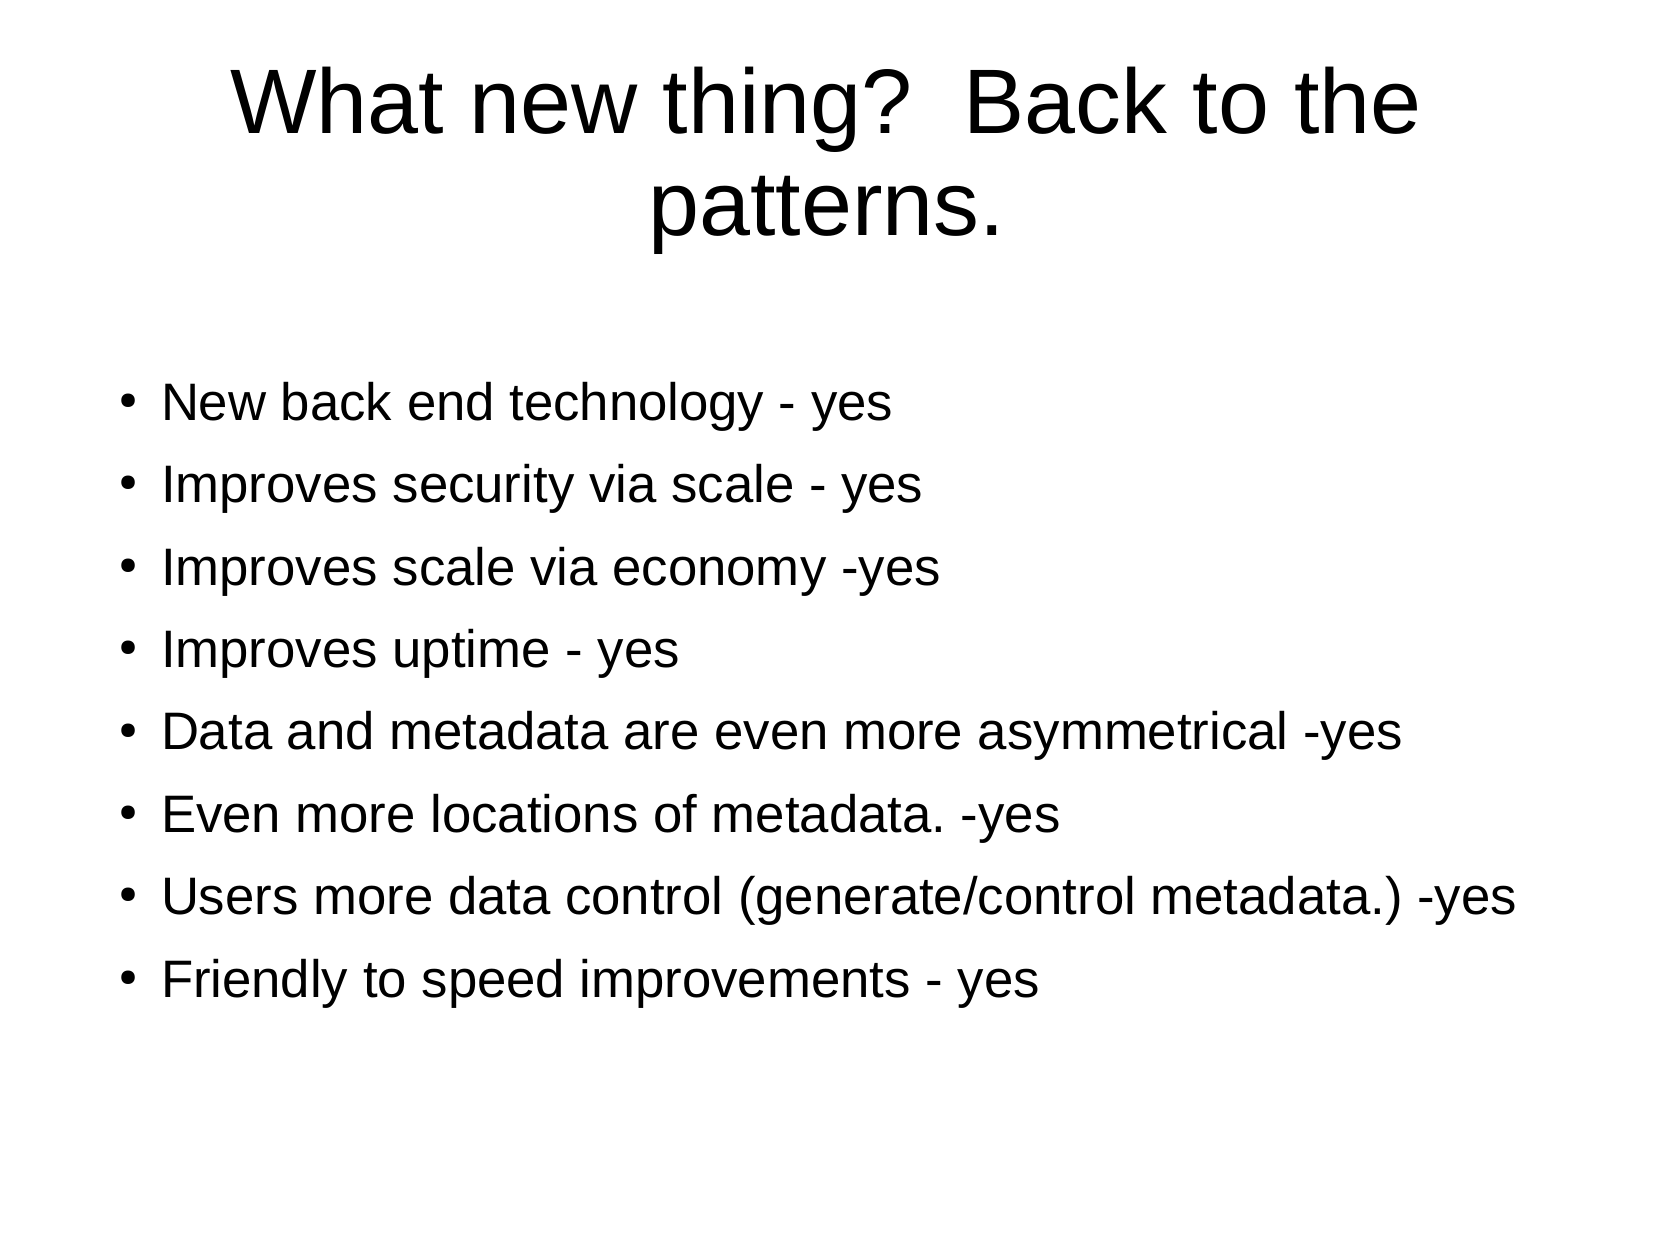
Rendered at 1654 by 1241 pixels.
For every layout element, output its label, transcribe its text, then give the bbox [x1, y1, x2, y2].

list New back end technology - yes Improves security via scale - yes Improves scale via economy -yes Improves uptime - yes Data and metadata are even more asymmetrical -yes Even more locations of metadata. -yes Users more data control (generate/control metadata.) -yes Friendly to speed improvements - yes [105, 290, 1594, 1010]
title What new thing? Back to the patterns. [82, 49, 1571, 257]
